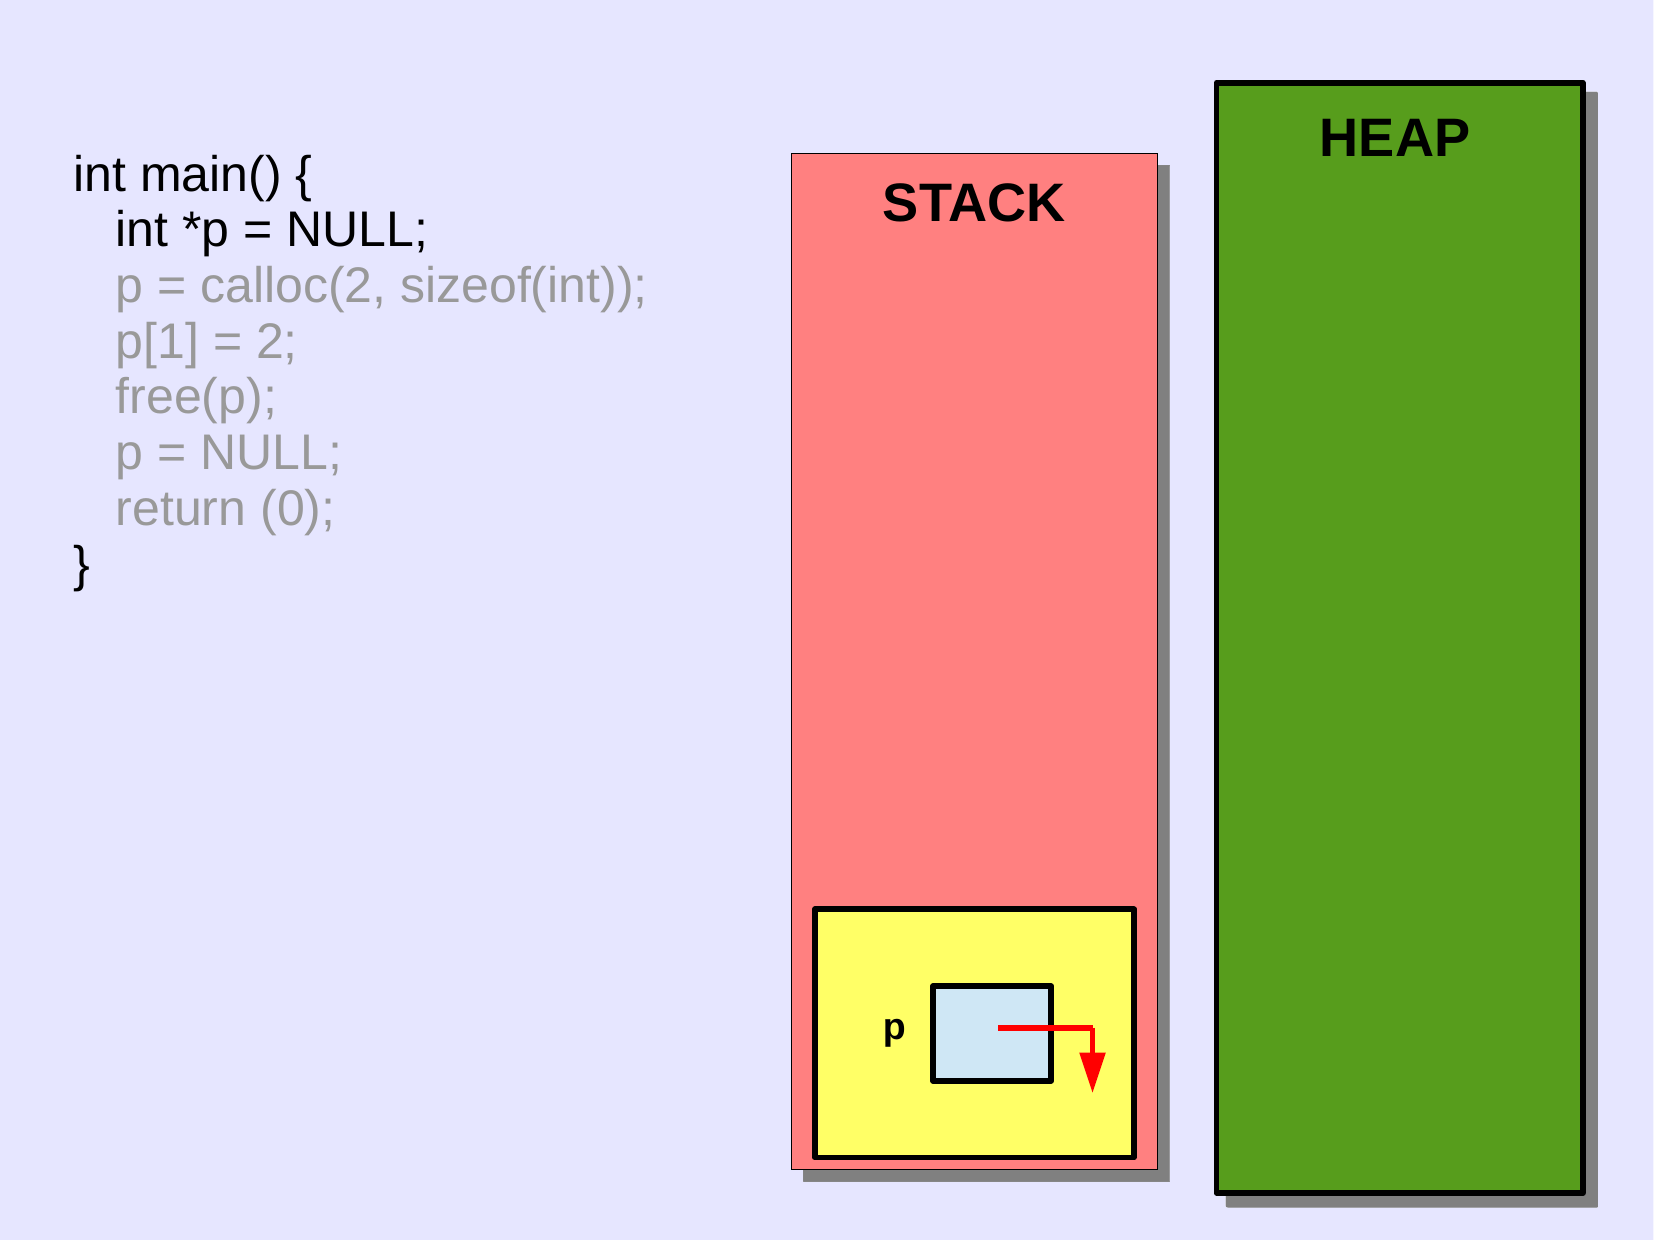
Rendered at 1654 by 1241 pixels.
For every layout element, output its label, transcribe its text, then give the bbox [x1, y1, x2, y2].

text_box [791, 153, 1158, 1170]
text_box p [868, 998, 928, 1055]
text_box STACK [868, 165, 1128, 241]
text_box int main() { int *p = NULL; p = calloc(2, sizeof(int)); p[1] = 2; free(p); p = NULL; return (0); } [59, 82, 792, 642]
text_box HEAP [1305, 100, 1565, 176]
text_box [1216, 82, 1583, 1193]
